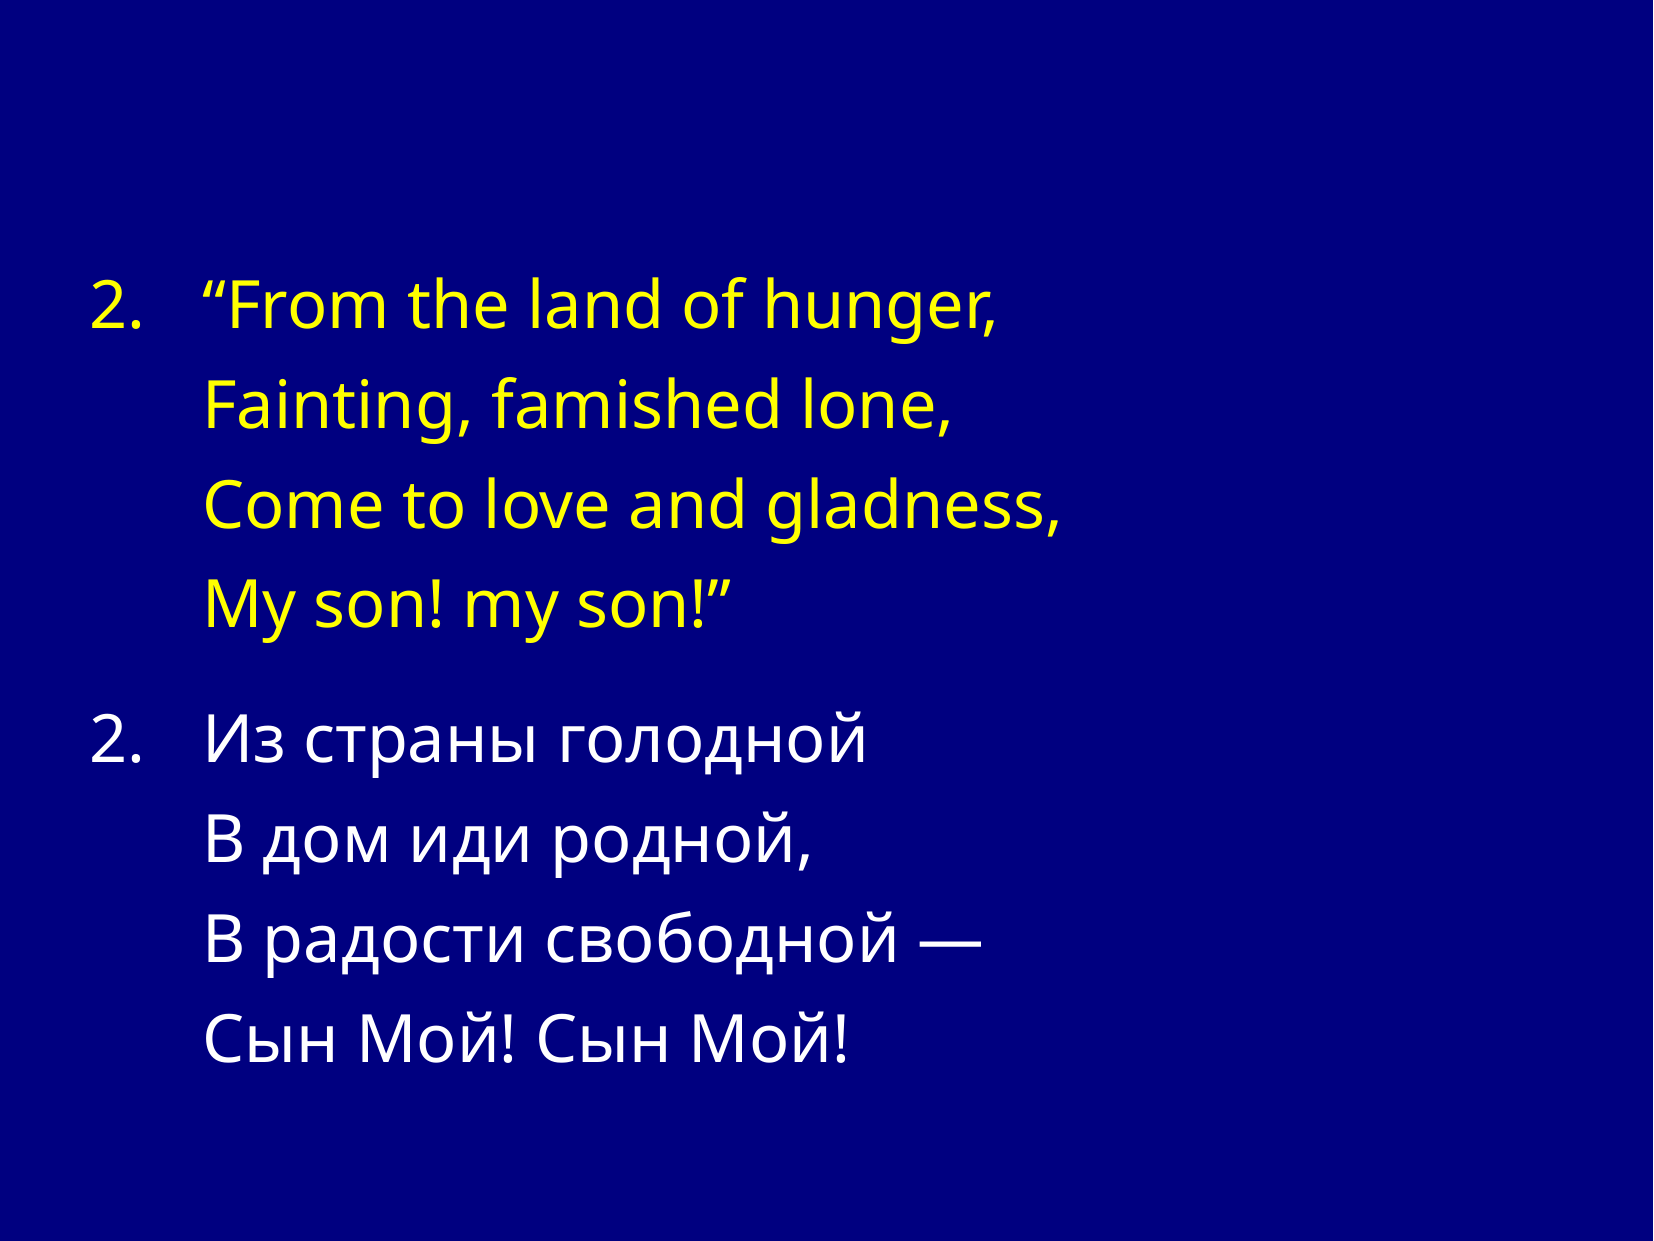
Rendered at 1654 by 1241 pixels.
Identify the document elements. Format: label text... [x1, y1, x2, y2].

text_box 2. “From the land of hunger, Fainting, famished lone, Come to love and gladness, My son! my son!” [75, 150, 1576, 638]
text_box 2. Из страны голодной В дом иди родной, В радости свободной — Сын Мой! Сын Мой! [75, 675, 1576, 1163]
